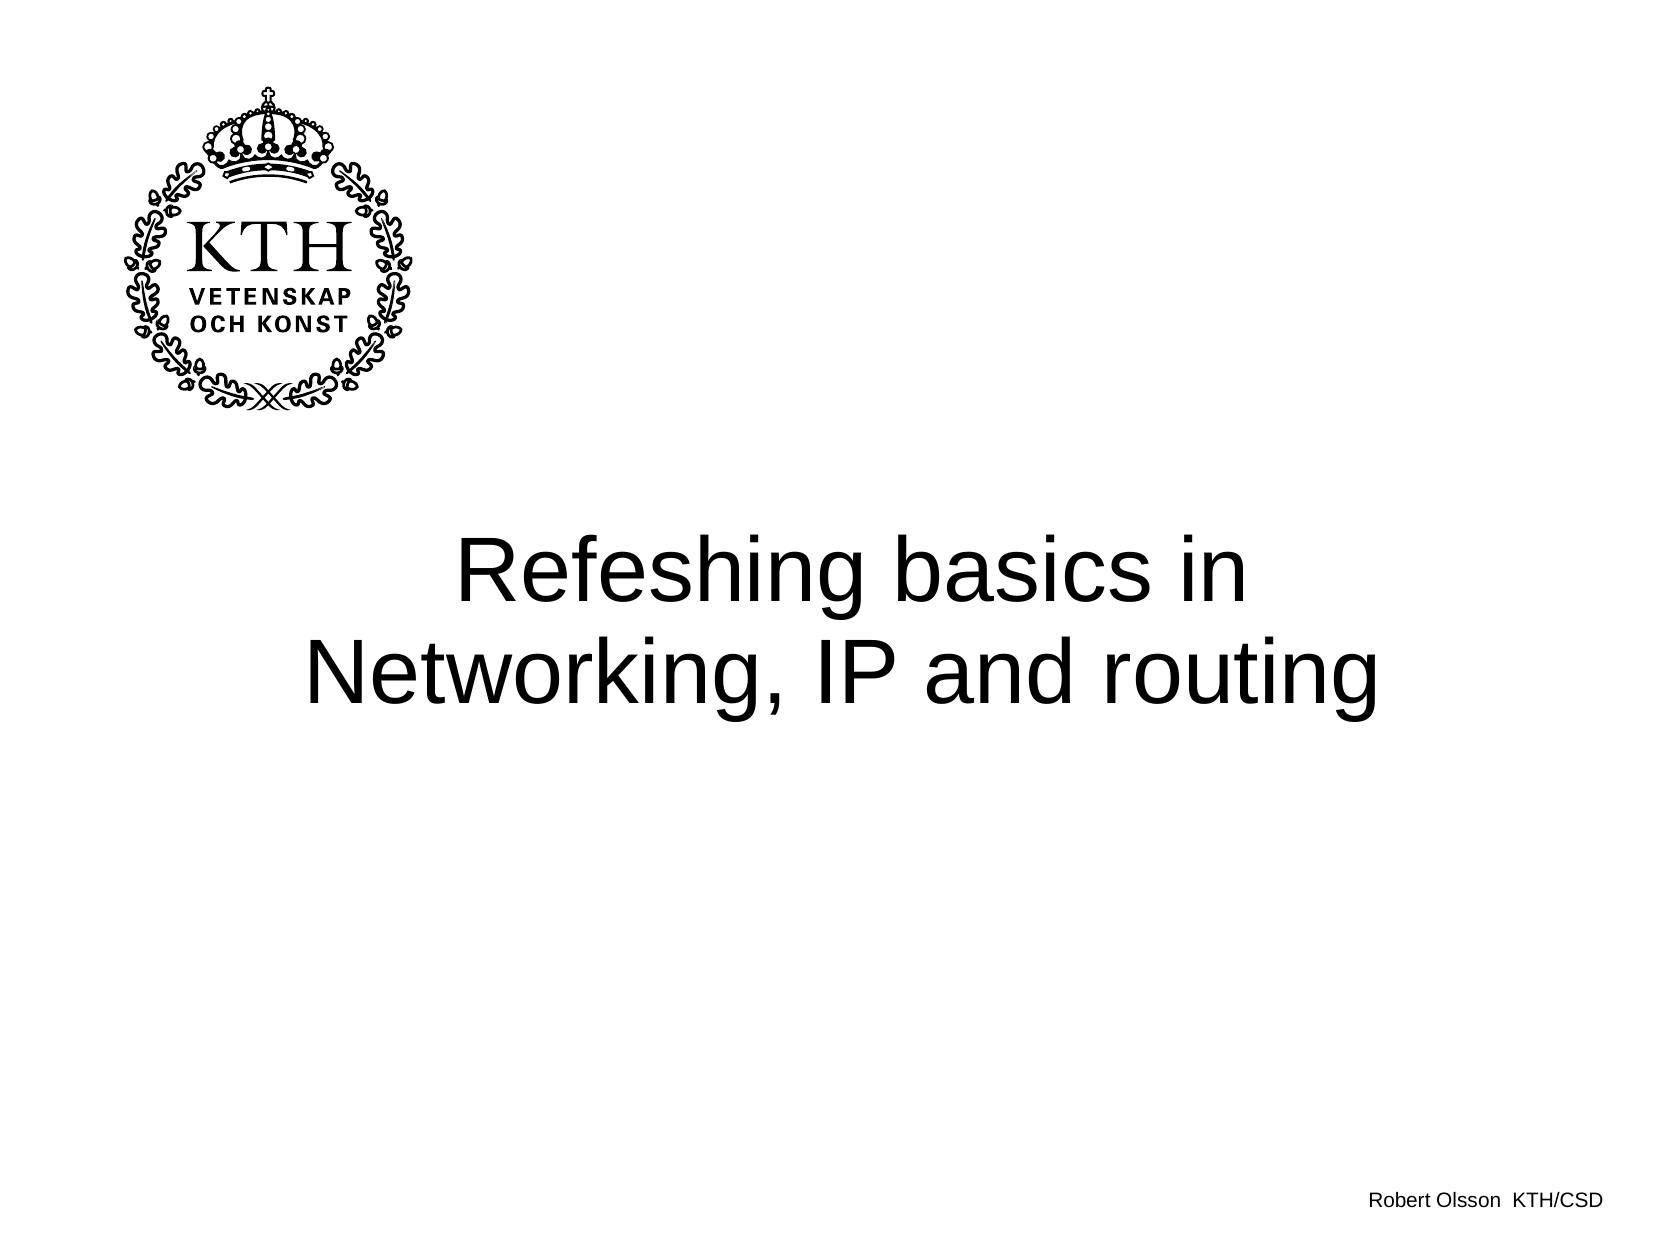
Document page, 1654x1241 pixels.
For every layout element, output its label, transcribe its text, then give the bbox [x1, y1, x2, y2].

text_box Robert Olsson KTH/CSD [1353, 1181, 1654, 1223]
picture [91, 75, 413, 413]
title Refeshing basics in Networking, IP and routing [150, 465, 1556, 851]
